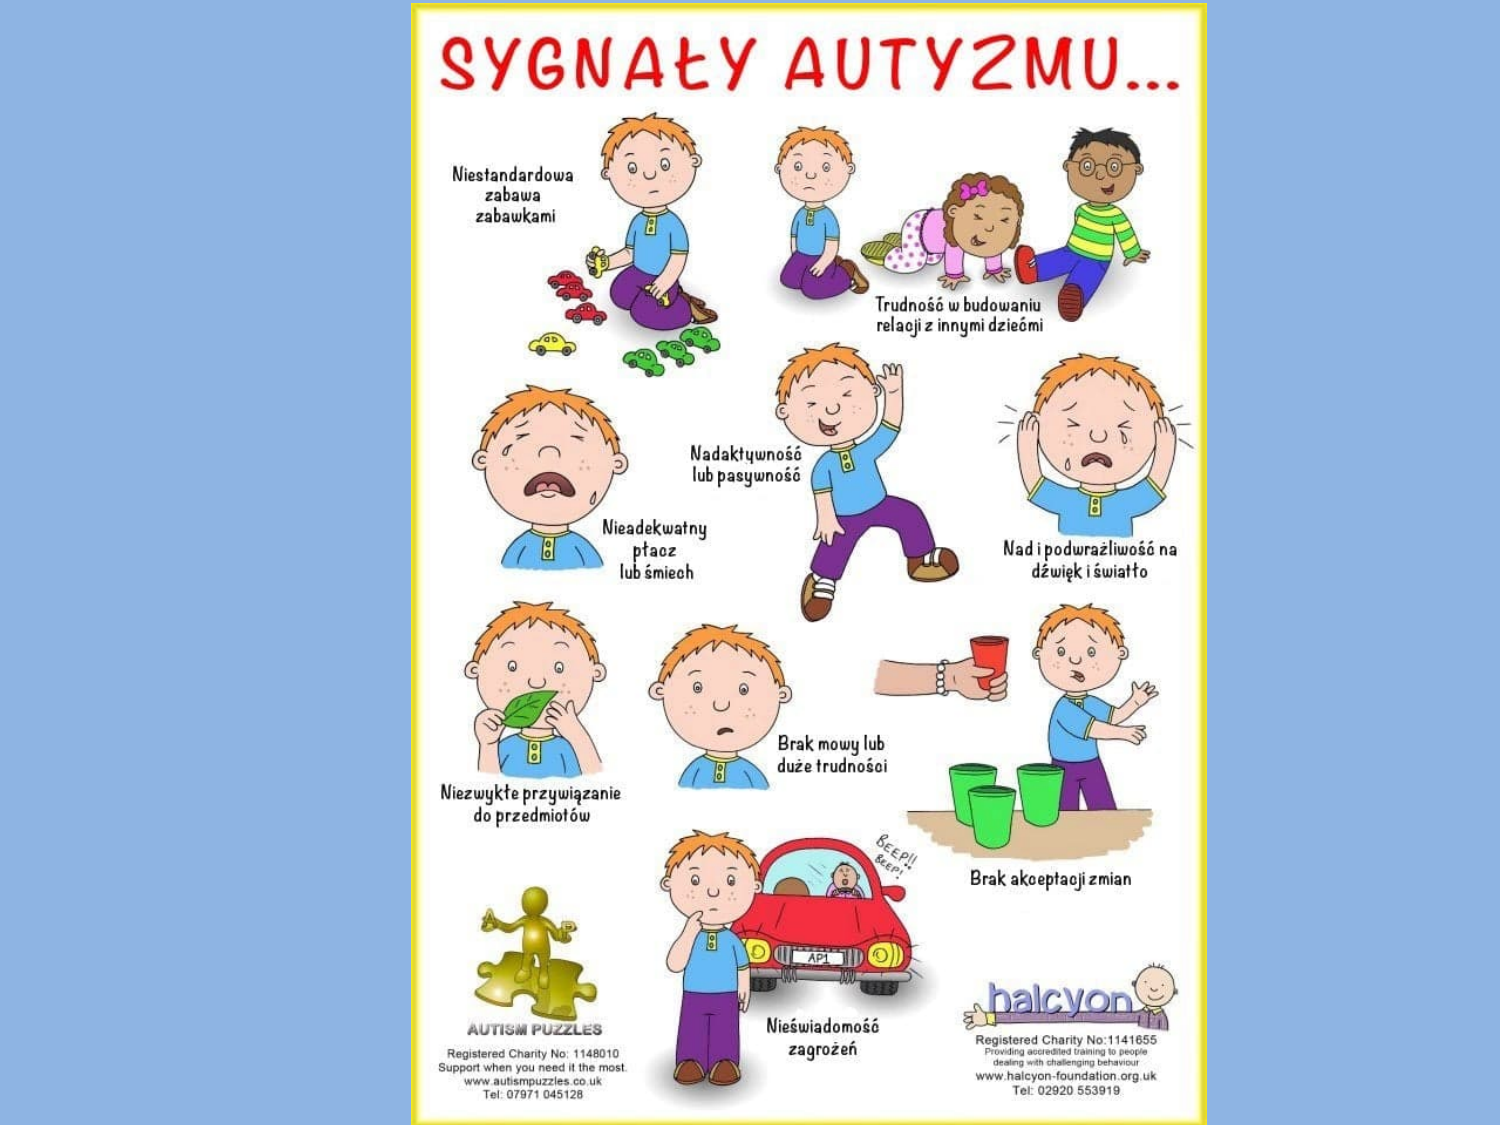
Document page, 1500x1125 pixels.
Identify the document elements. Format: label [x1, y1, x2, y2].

picture [411, 3, 1207, 1125]
